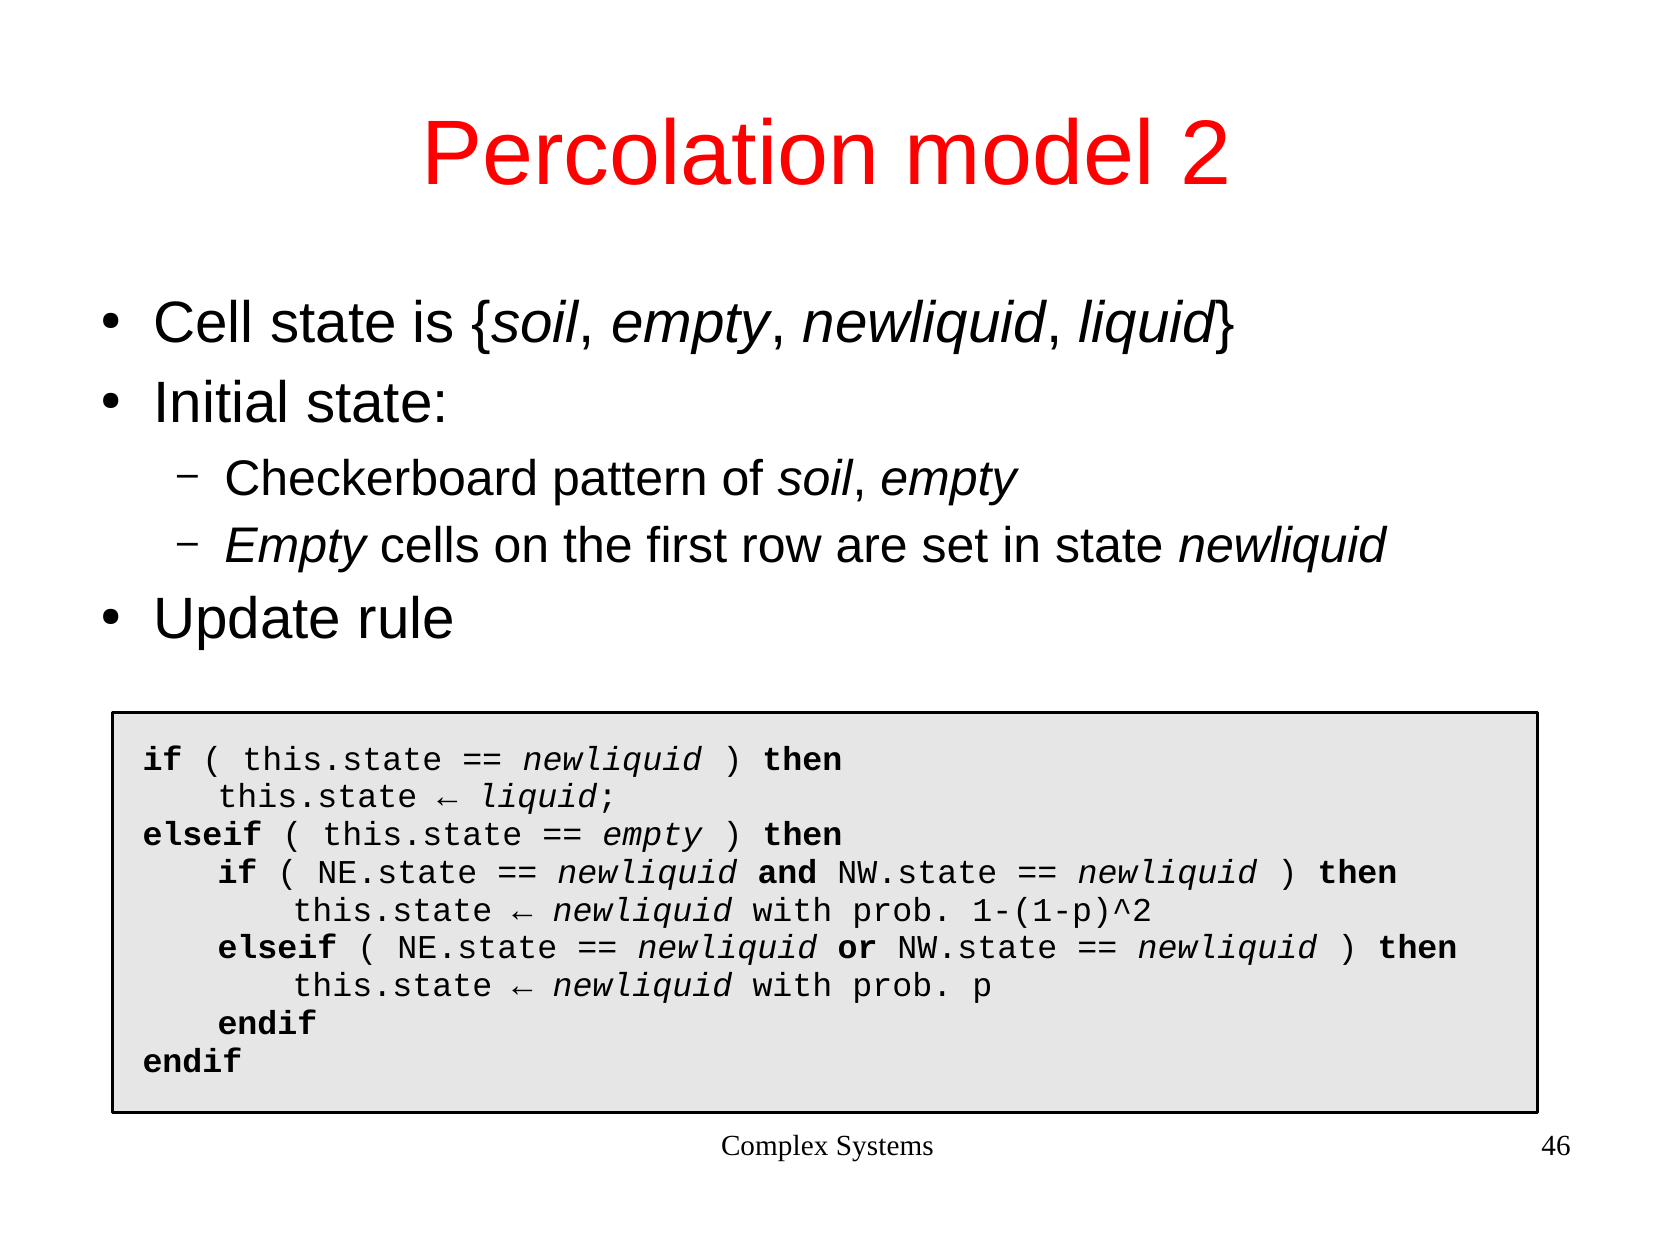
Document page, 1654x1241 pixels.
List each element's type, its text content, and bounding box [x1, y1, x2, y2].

text_box if ( this.state == newliquid ) then this.state ← liquid; elseif ( this.state == empty ) then if ( NE.state == newliquid and NW.state == newliquid ) then this.state ← newliquid with prob. 1-(1-p)^2 elseif ( NE.state == newliquid or NW.state == newliquid ) then this.state ← newliquid with prob. p endif endif [112, 712, 1538, 1113]
title Percolation model 2 [82, 49, 1571, 257]
list Cell state is {soil, empty, newliquid, liquid} Initial state: Checkerboard pattern of soil, empty Empty cells on the first row are set in state newliquid Update rule [82, 290, 1571, 1109]
